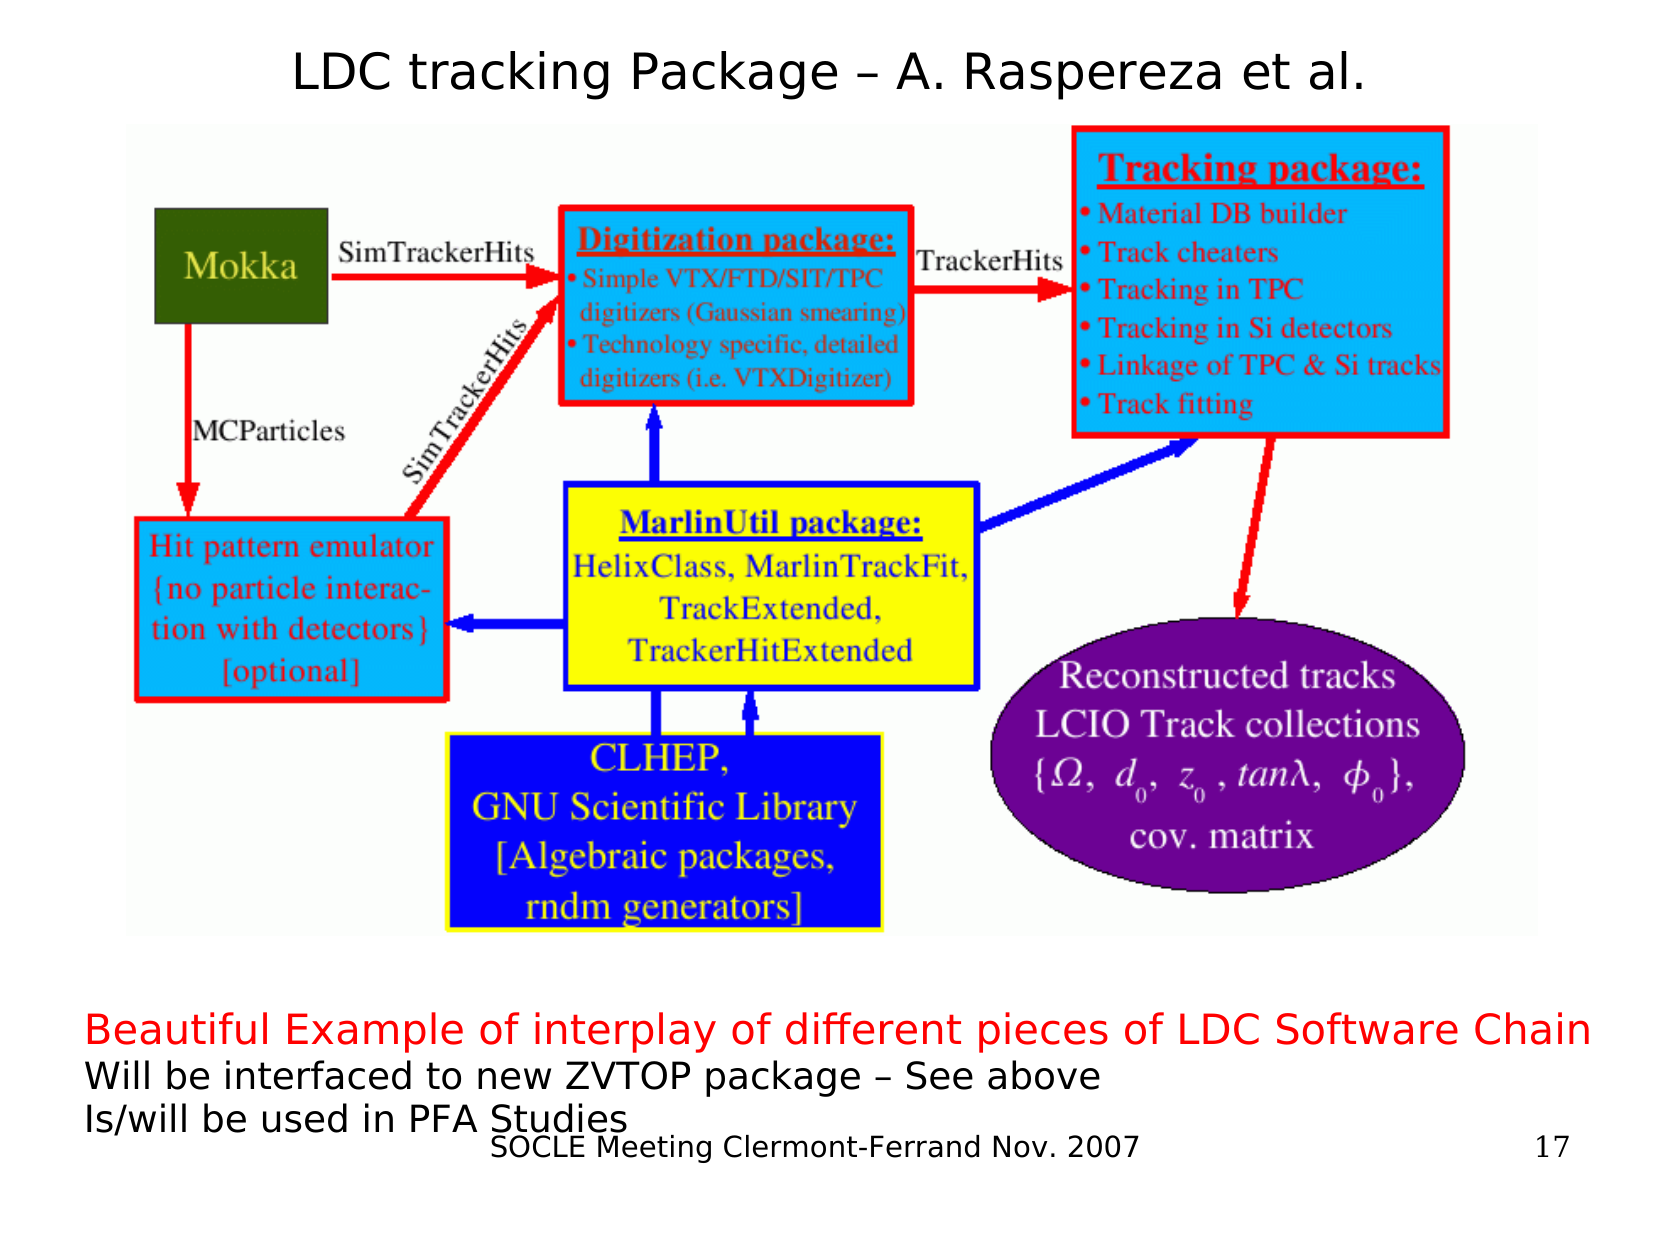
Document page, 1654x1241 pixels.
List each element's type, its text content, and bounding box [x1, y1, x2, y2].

text_box Beautiful Example of interplay of different pieces of LDC Software Chain Will be interfaced to new ZVTOP package – See above Is/will be used in PFA Studies [69, 998, 1608, 1149]
text_box LDC tracking Package – A. Raspereza et al. [276, 35, 1359, 109]
picture [126, 124, 1538, 936]
